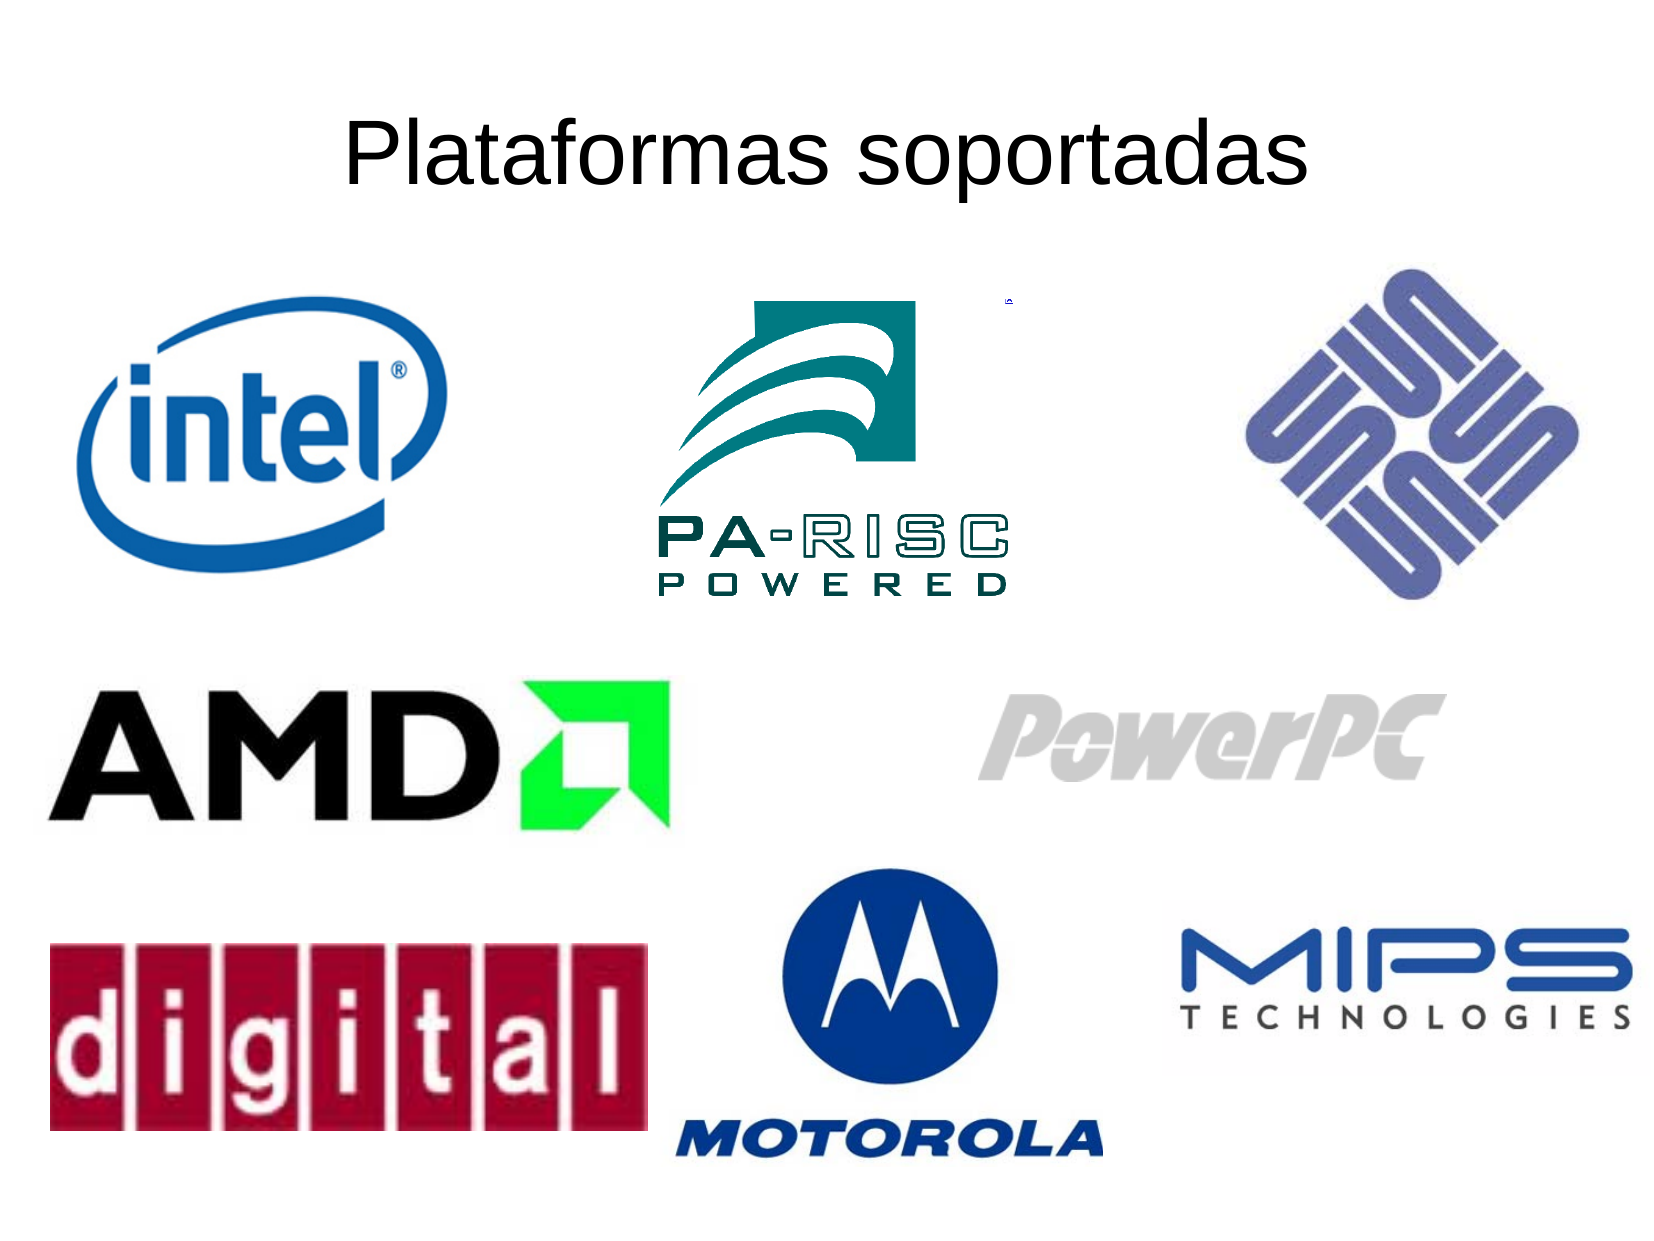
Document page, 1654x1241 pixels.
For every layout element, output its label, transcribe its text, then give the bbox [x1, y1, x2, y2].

picture [75, 243, 451, 638]
picture [652, 299, 1013, 601]
picture [652, 866, 1103, 1167]
picture [978, 694, 1447, 782]
picture [50, 943, 648, 1131]
title Plataformas soportadas [82, 49, 1571, 257]
picture [1237, 262, 1591, 611]
picture [1162, 900, 1651, 1076]
picture [9, 675, 713, 863]
